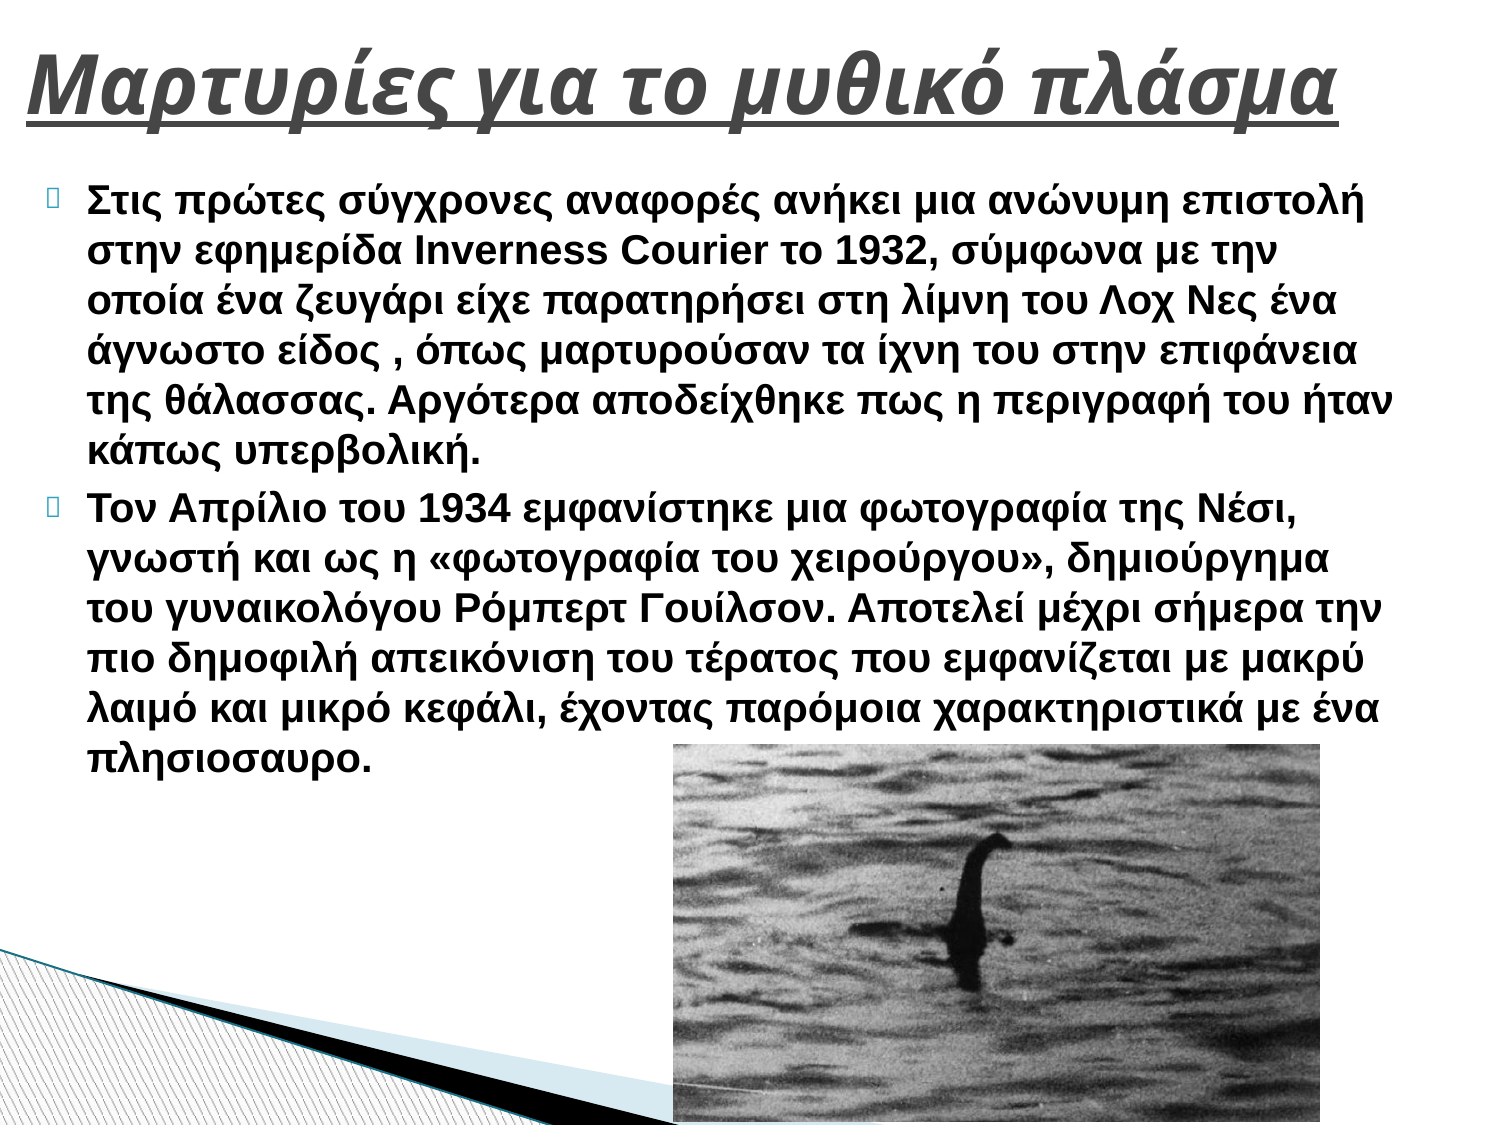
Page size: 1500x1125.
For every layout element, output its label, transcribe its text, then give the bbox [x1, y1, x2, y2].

picture [673, 744, 1320, 1122]
list Στις πρώτες σύγχρονες αναφορές ανήκει μια ανώνυμη επιστολή στην εφημερίδα Inverness Courier το 1932, σύμφωνα με την οποία ένα ζευγάρι είχε παρατηρήσει στη λίμνη του Λοχ Νες ένα άγνωστο είδος , όπως μαρτυρούσαν τα ίχνη του στην επιφάνεια της θάλασσας. Αργότερα αποδείχθηκε πως η περιγραφή του ήταν κάπως υπερβολική. Τον Απρίλιο του 1934 εμφανίστηκε μια φωτογραφία της Νέσι, γνωστή και ως η «φωτογραφία του χειρούργου», δημιούργημα του γυναικολόγου Ρόμπερτ Γουίλσον. Αποτελεί μέχρι σήμερα την πιο δημοφιλή απεικόνιση του τέρατος που εμφανίζεται με μακρύ λαιμό και μικρό κεφάλι, έχοντας παρόμοια χαρακτηριστικά με ένα πλησιοσαυρο. [11, 212, 1418, 945]
picture [0, 952, 543, 1125]
title Μαρτυρίες για το μυθικό πλάσμα [11, 23, 1500, 212]
